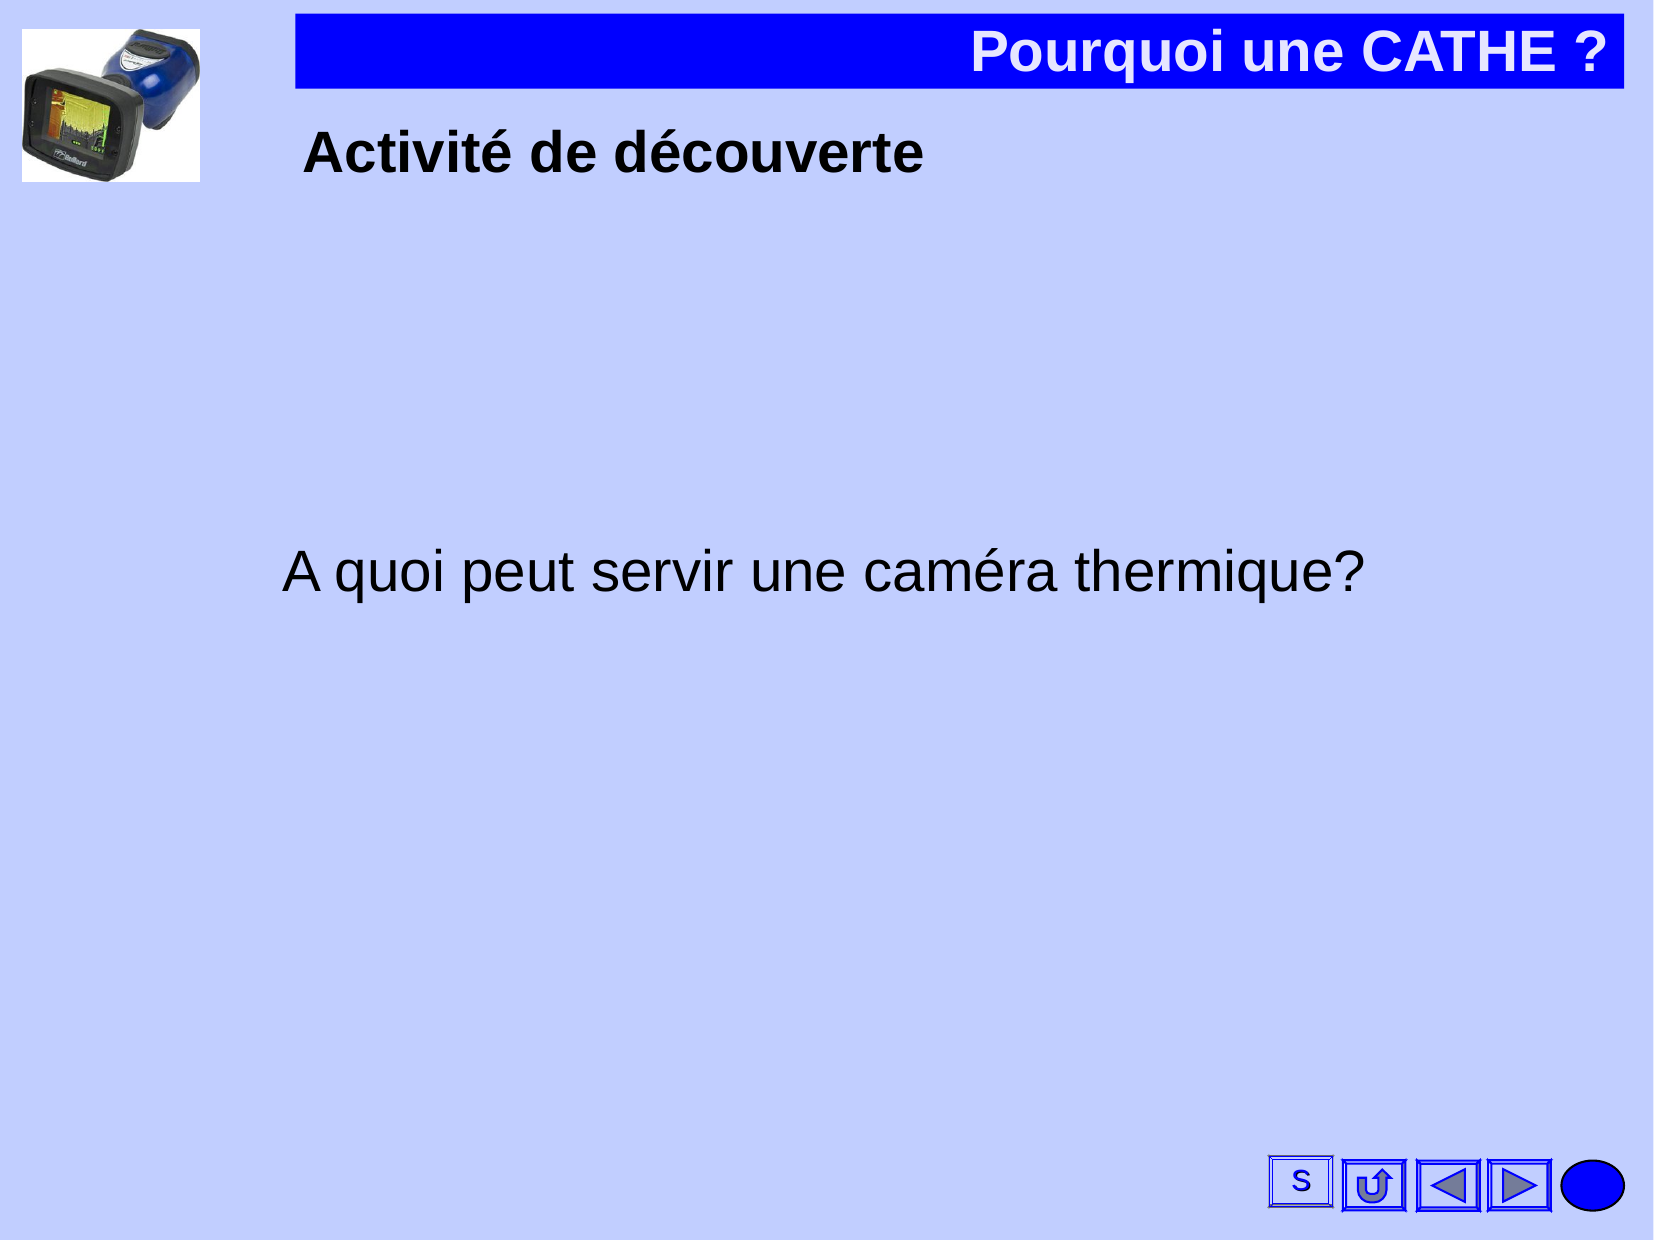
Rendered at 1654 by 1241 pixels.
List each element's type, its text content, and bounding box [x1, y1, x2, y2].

text_box Pourquoi une CATHE ? [295, 13, 1625, 89]
list A quoi peut servir une caméra thermique? [208, 531, 1484, 752]
text_box Activité de découverte [287, 112, 941, 193]
text_box [1561, 1160, 1625, 1211]
picture [22, 29, 200, 182]
